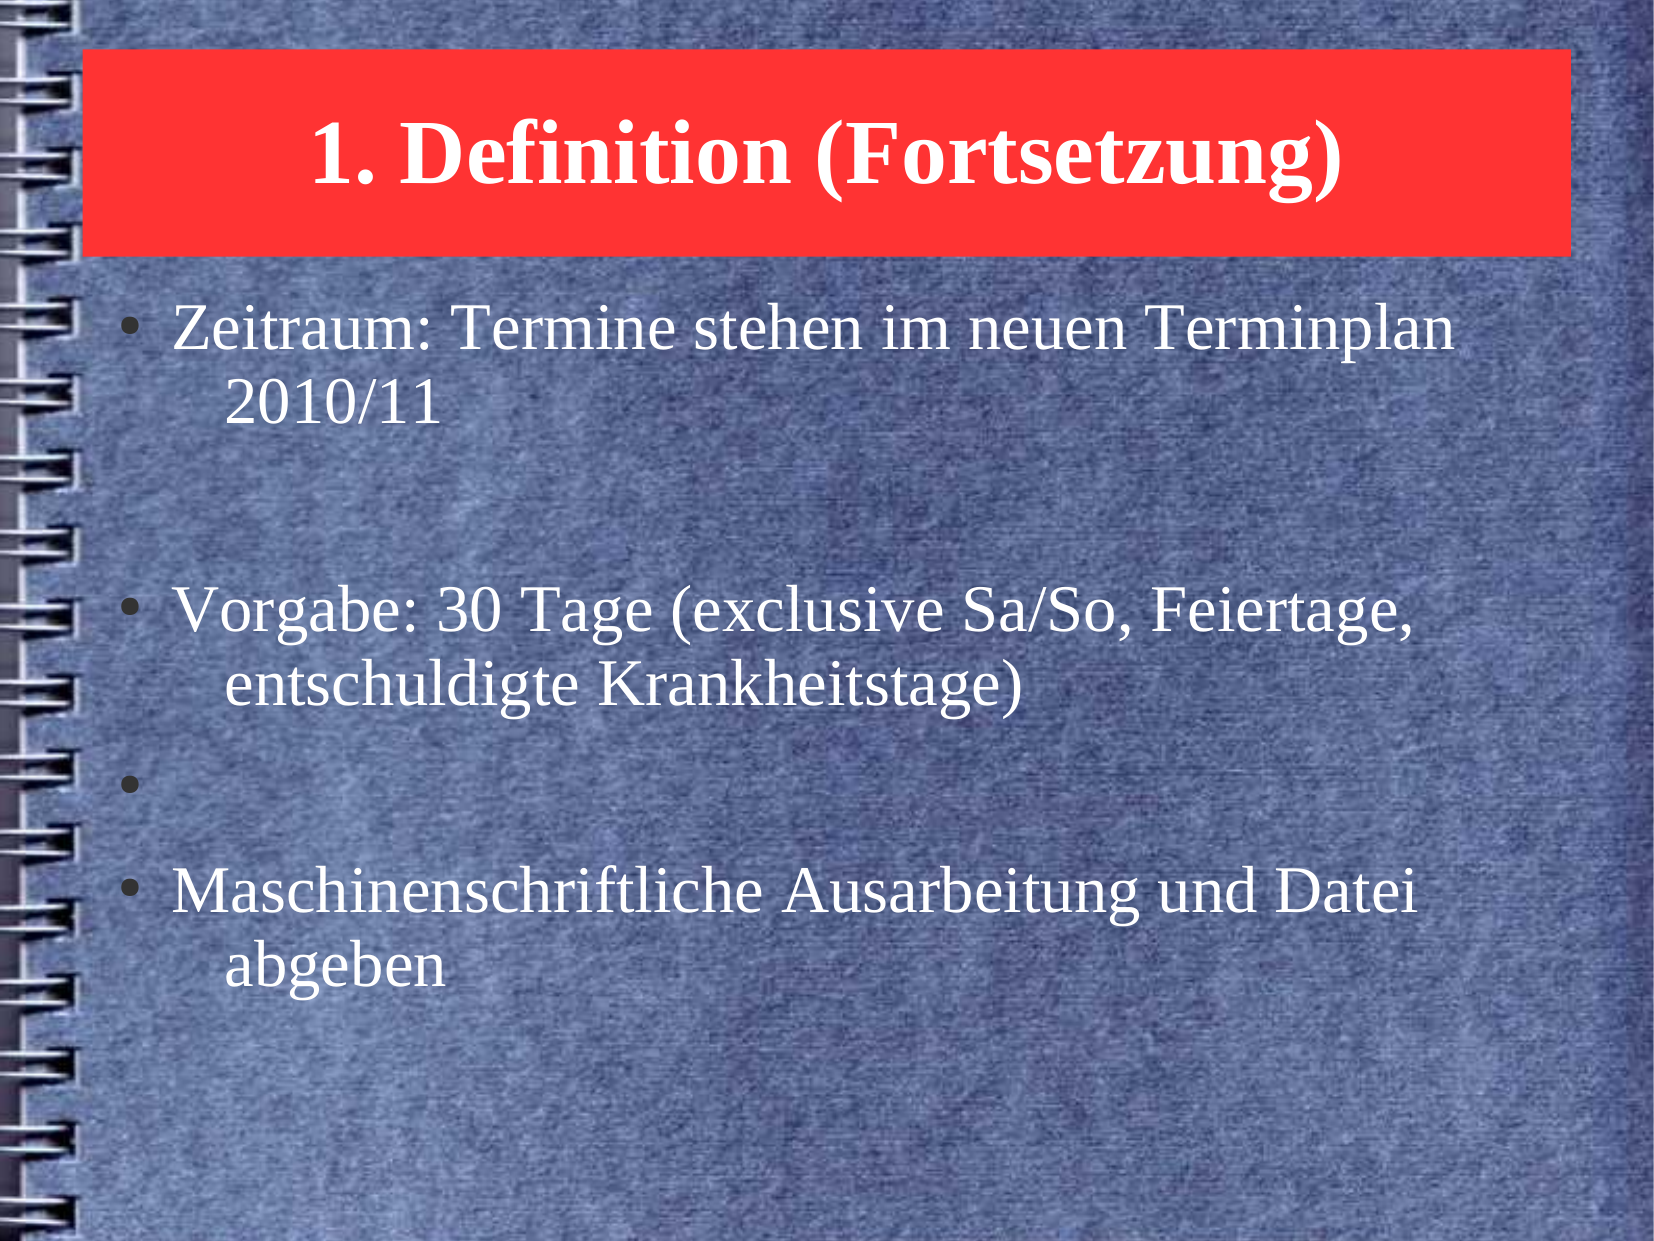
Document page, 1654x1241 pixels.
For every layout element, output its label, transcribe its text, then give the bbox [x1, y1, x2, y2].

list Zeitraum: Termine stehen im neuen Terminplan 2010/11 Vorgabe: 30 Tage (exclusive Sa/So, Feiertage, entschuldigte Krankheitstage) Maschinenschriftliche Ausarbeitung und Datei abgeben [82, 290, 1571, 1094]
picture [0, 0, 1654, 1241]
title 1. Definition (Fortsetzung) [82, 49, 1571, 257]
